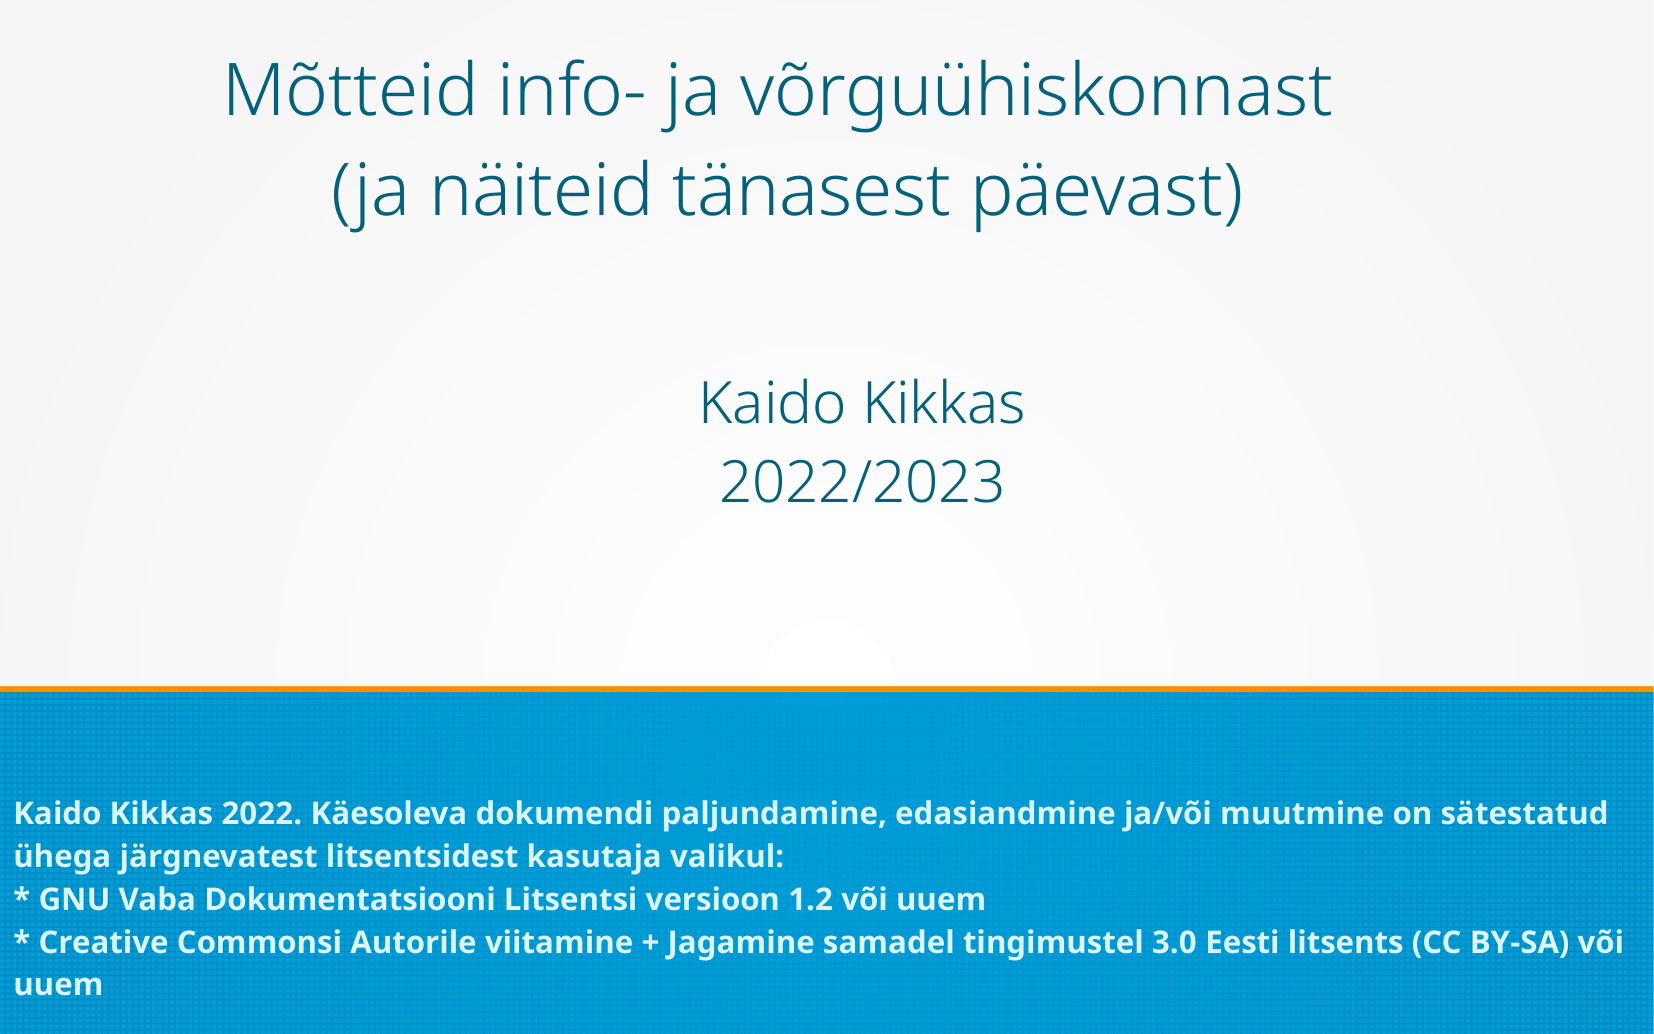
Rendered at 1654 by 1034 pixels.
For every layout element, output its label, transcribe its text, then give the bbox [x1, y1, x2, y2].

subtitle Kaido Kikkas 2022. Käesoleva dokumendi paljundamine, edasiandmine ja/või muutmine on sätestatud ühega järgnevatest litsentsidest kasutaja valikul: * GNU Vaba Dokumentatsiooni Litsentsi versioon 1.2 või uuem * Creative Commonsi Autorile viitamine + Jagamine samadel tingimustel 3.0 Eesti litsents (CC BY-SA) või uuem [13, 791, 1630, 1004]
title Mõtteid info- ja võrguühiskonnast (ja näiteid tänasest päevast) [75, 37, 1501, 237]
title Kaido Kikkas 2022/2023 [342, 344, 1382, 520]
picture [0, 0, 1654, 692]
